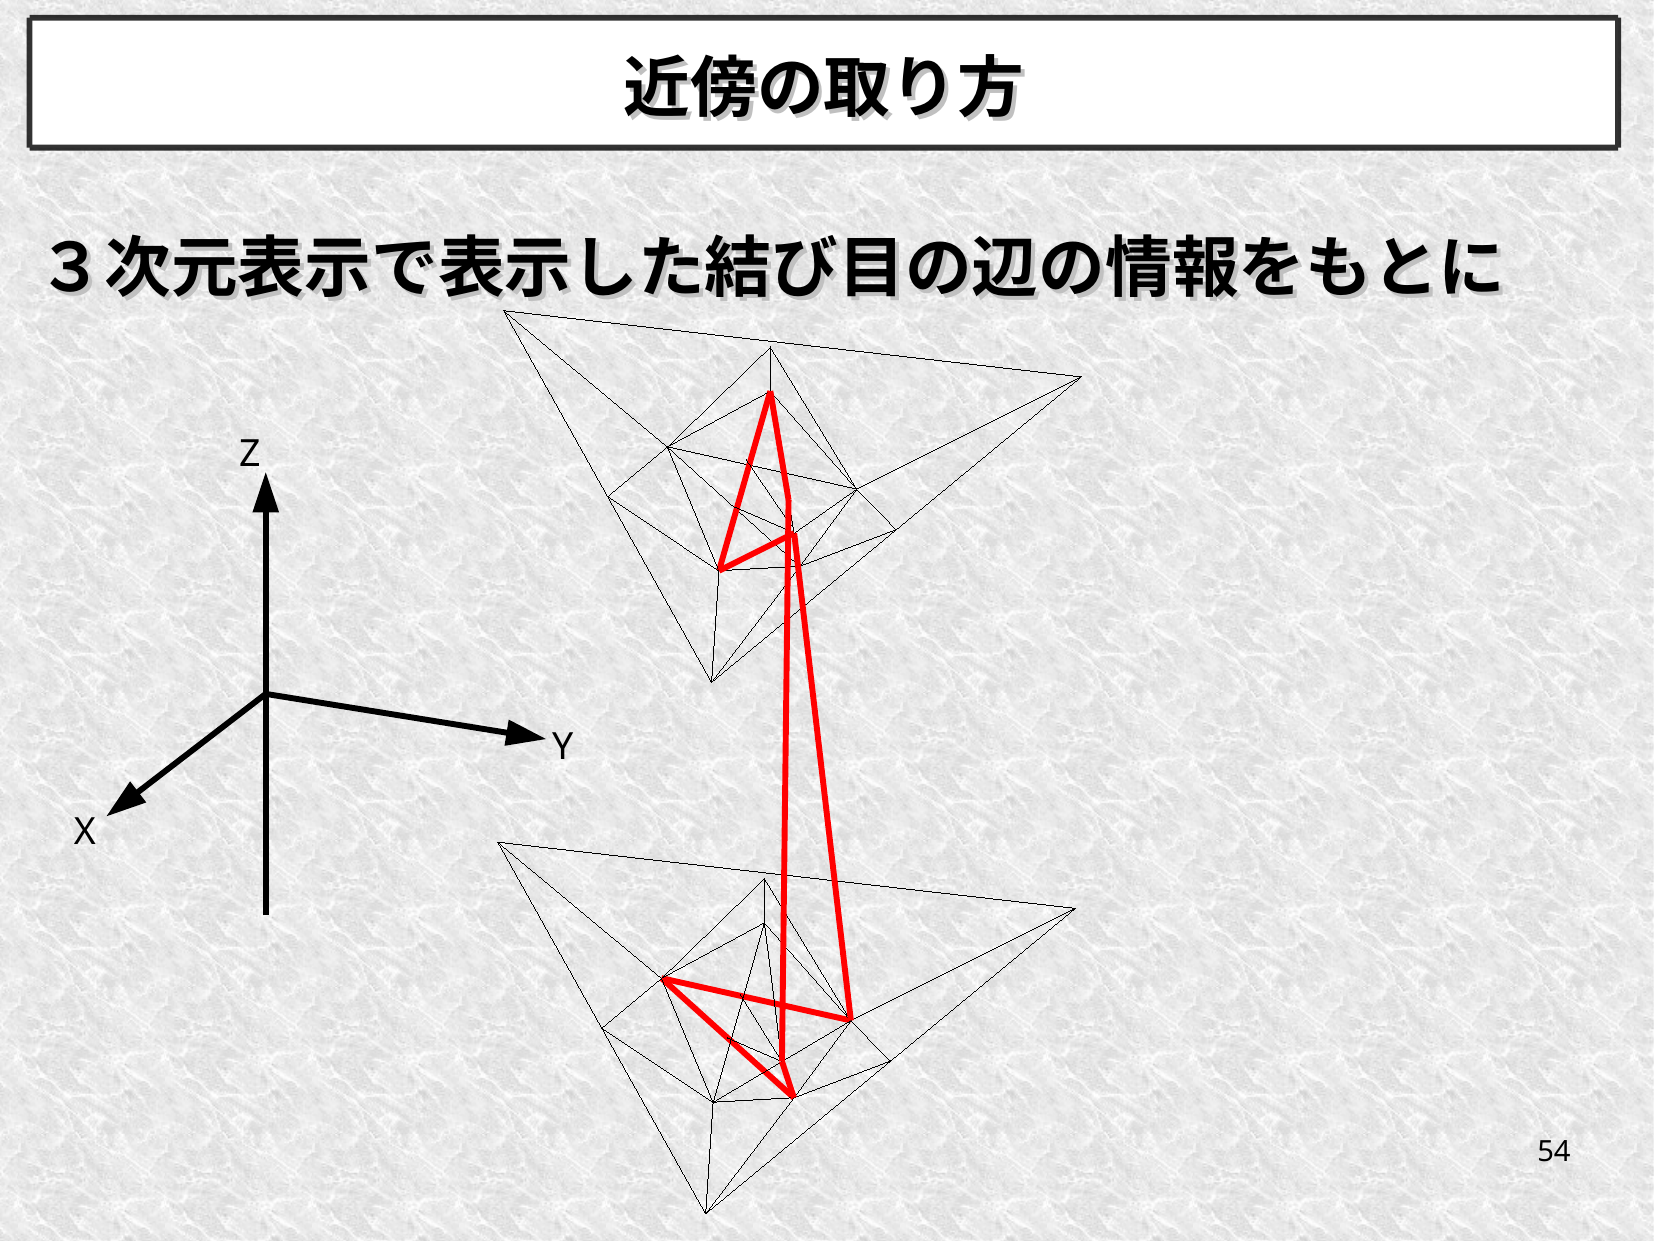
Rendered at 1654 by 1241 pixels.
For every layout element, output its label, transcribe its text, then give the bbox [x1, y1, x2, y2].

picture [0, 0, 1654, 1241]
text_box ３次元表示で表示した結び目の辺の情報をもとに [22, 206, 1643, 302]
text_box Y [537, 712, 597, 773]
text_box 近傍の取り方 [29, 17, 1619, 148]
text_box Z [224, 419, 284, 479]
text_box X [59, 797, 119, 857]
